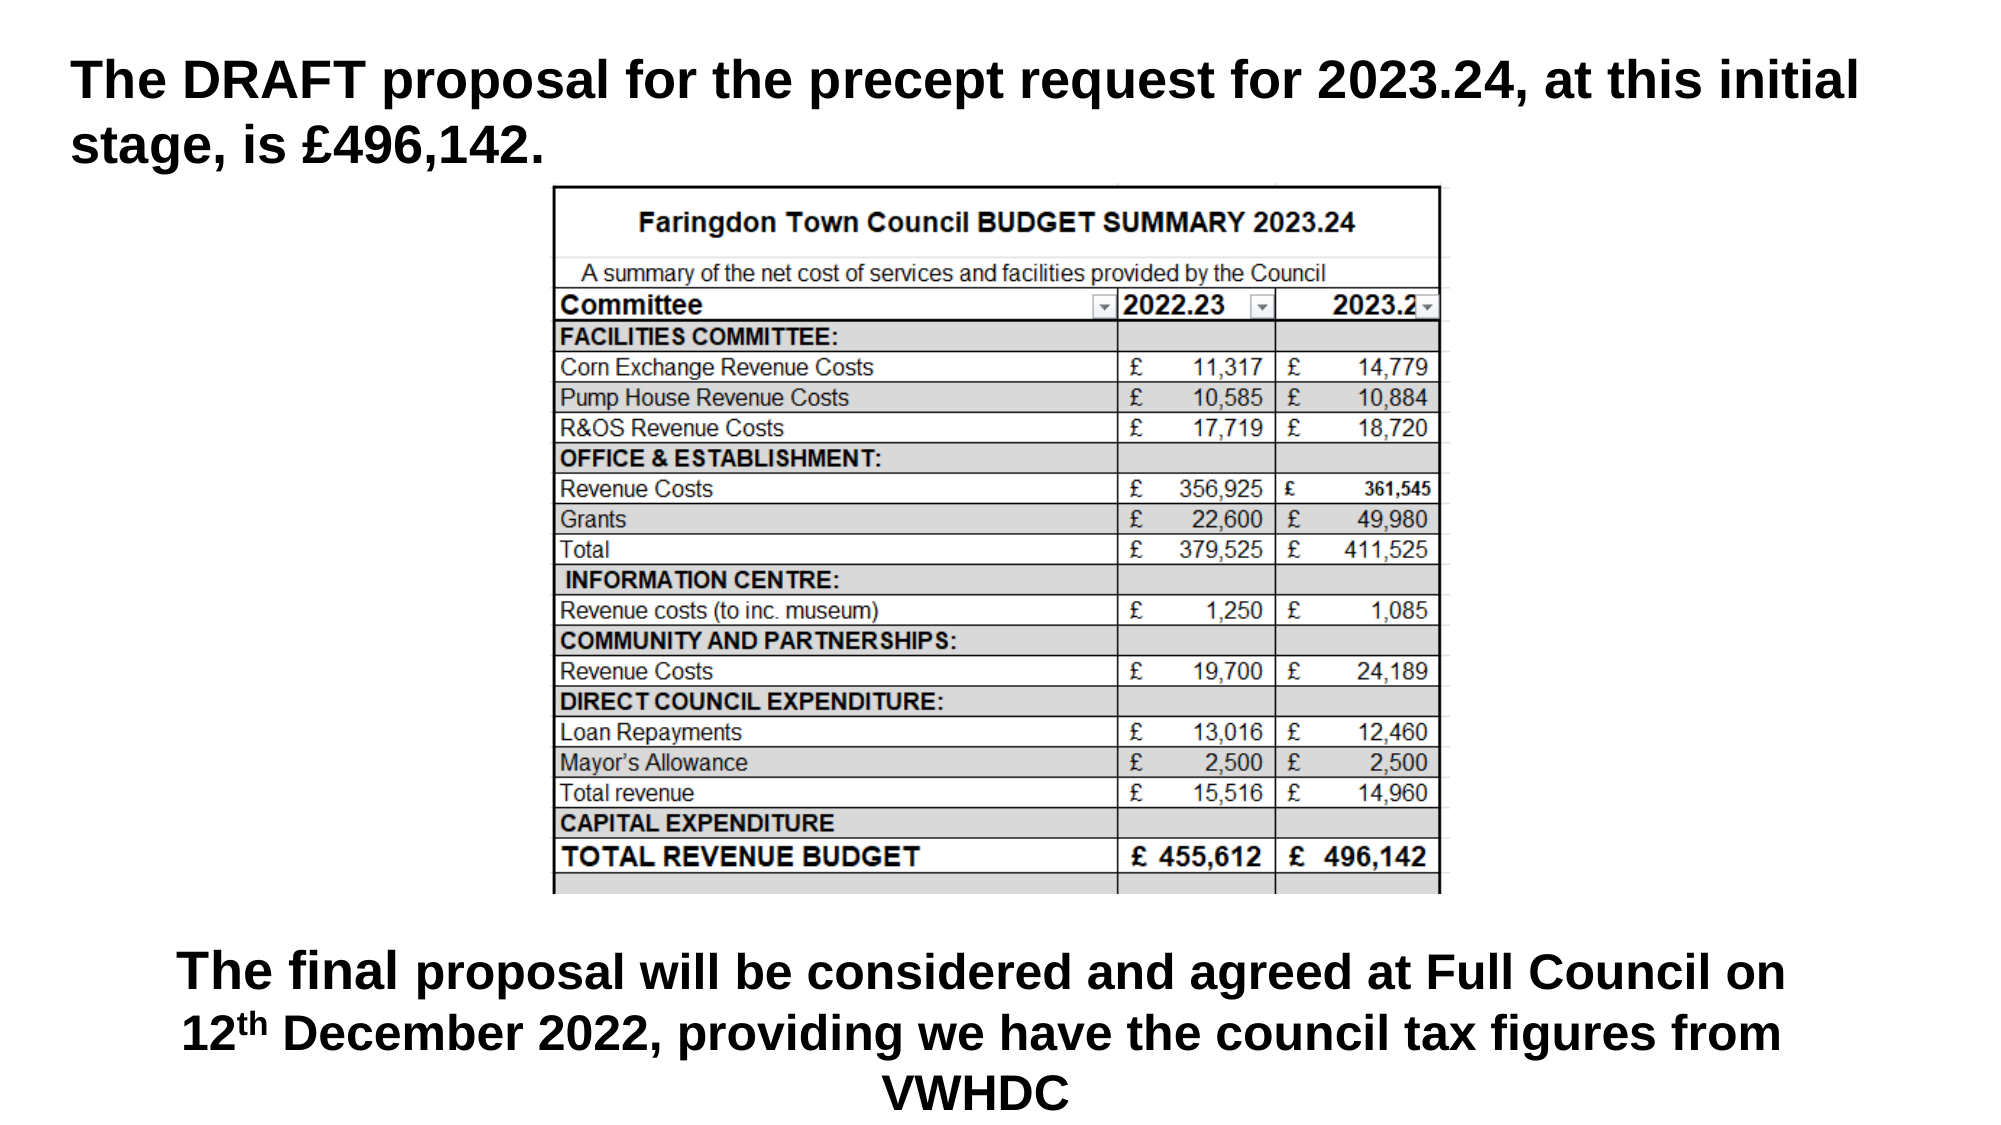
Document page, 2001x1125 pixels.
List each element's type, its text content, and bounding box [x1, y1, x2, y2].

text_box The DRAFT proposal for the precept request for 2023.24, at this initial stage, is £496,142. [56, 37, 1925, 182]
picture [550, 183, 1450, 894]
text_box The final proposal will be considered and agreed at Full Council on 12th December 2022, providing we have the council tax figures from VWHDC [147, 928, 1818, 1125]
